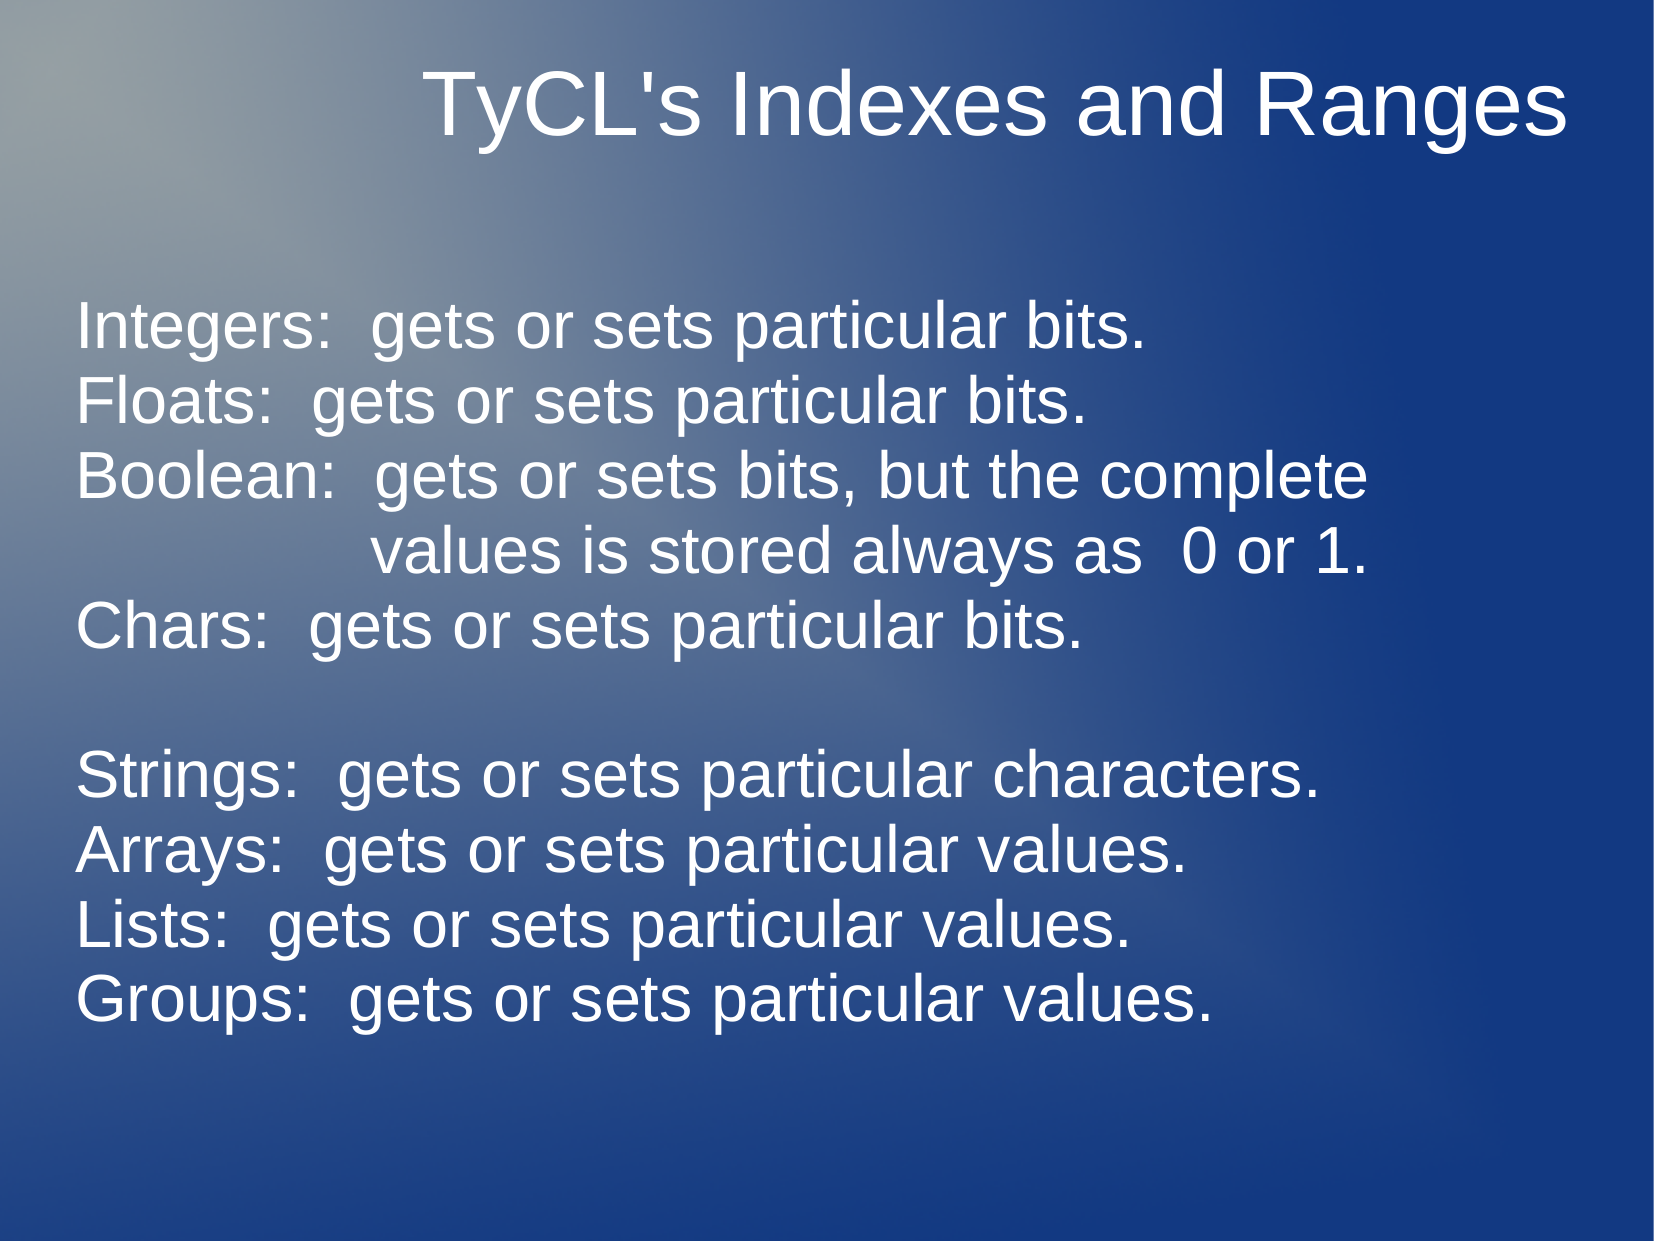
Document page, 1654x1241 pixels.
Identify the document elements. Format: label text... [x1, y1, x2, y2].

title TyCL's Indexes and Ranges [82, 52, 1571, 155]
picture [0, 0, 1654, 1241]
subtitle Integers: gets or sets particular bits. Floats: gets or sets particular bits. Boolean: gets or sets bits, but the complete values is stored always as 0 or 1. Chars: gets or sets particular bits. Strings: gets or sets particular characters. Arrays: gets or sets particular values. Lists: gets or sets particular values. Groups: gets or sets particular values. [75, 288, 1576, 1111]
